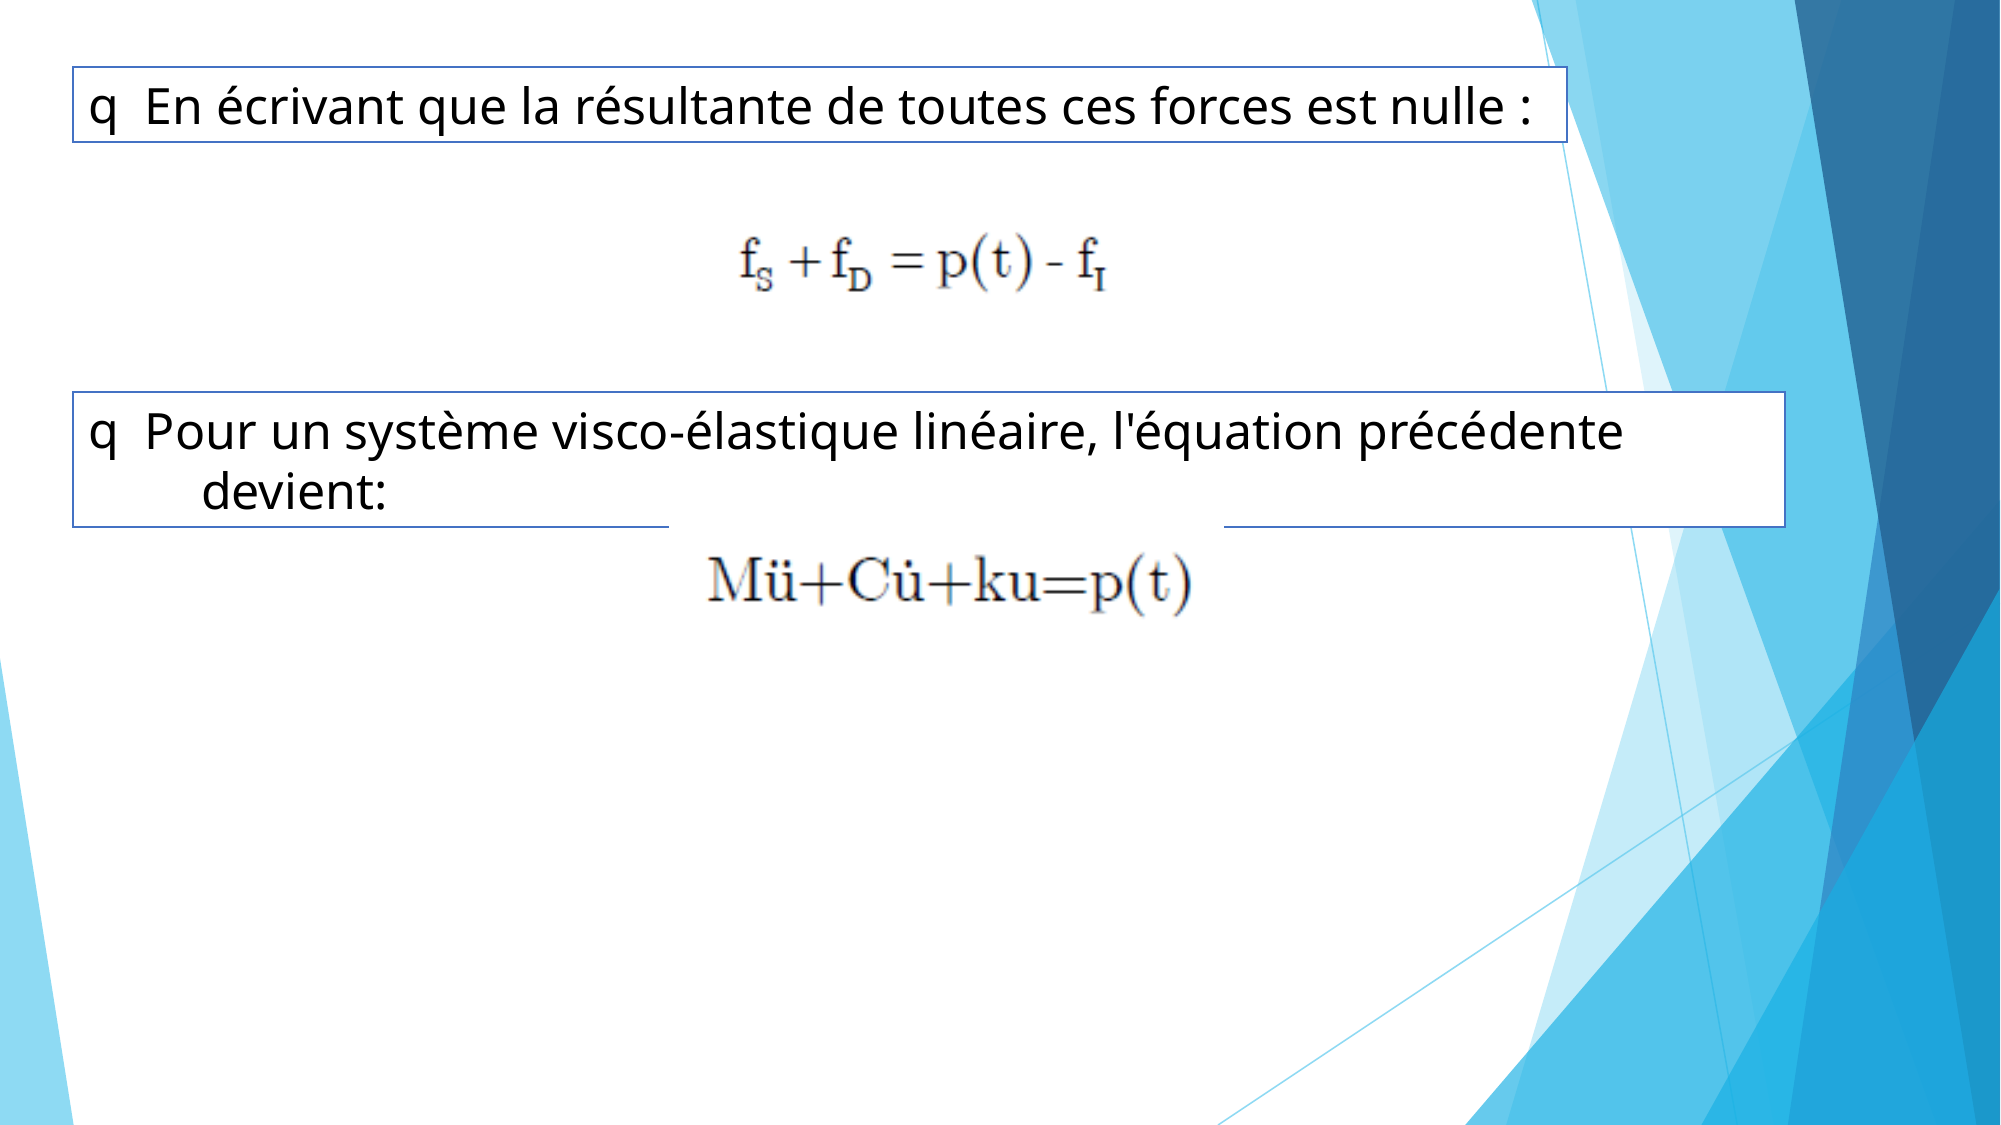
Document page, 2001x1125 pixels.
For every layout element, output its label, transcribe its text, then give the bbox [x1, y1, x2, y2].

text_box En écrivant que la résultante de toutes ces forces est nulle : [73, 66, 1568, 143]
picture [669, 525, 1224, 645]
text_box Pour un système visco-élastique linéaire, l'équation précédente devient: [73, 391, 1785, 468]
picture [695, 191, 1143, 328]
